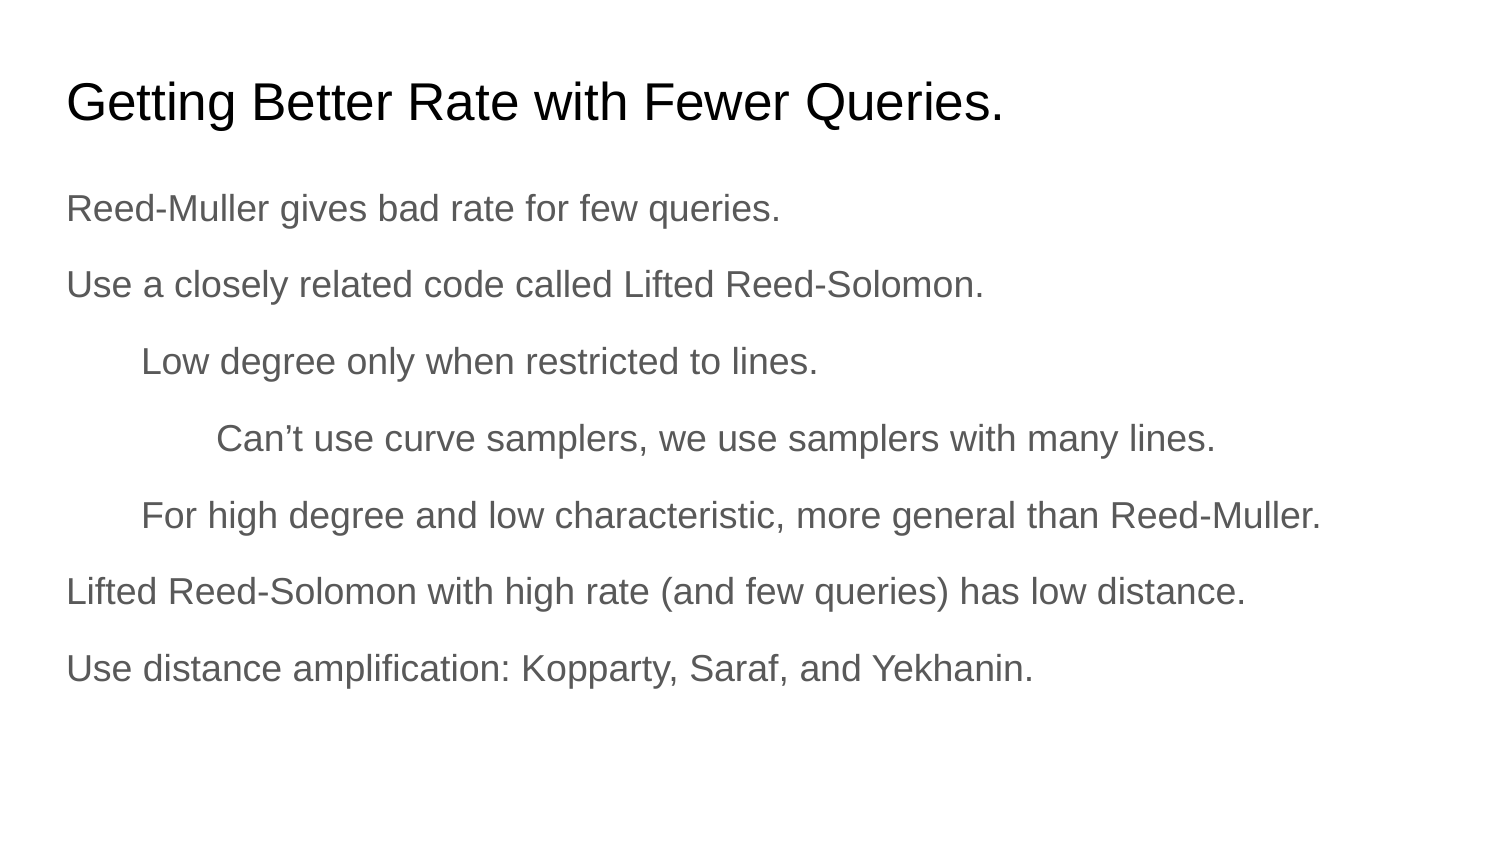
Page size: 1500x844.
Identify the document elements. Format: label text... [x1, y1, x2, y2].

title Getting Better Rate with Fewer Queries. [51, 52, 1449, 147]
list Reed-Muller gives bad rate for few queries. Use a closely related code called Lifted Reed-Solomon. Low degree only when restricted to lines. Can’t use curve samplers, we use samplers with many lines. For high degree and low characteristic, more general than Reed-Muller. Lifted Reed-Solomon with high rate (and few queries) has low distance. Use distance amplification: Kopparty, Saraf, and Yekhanin. [51, 161, 1449, 794]
